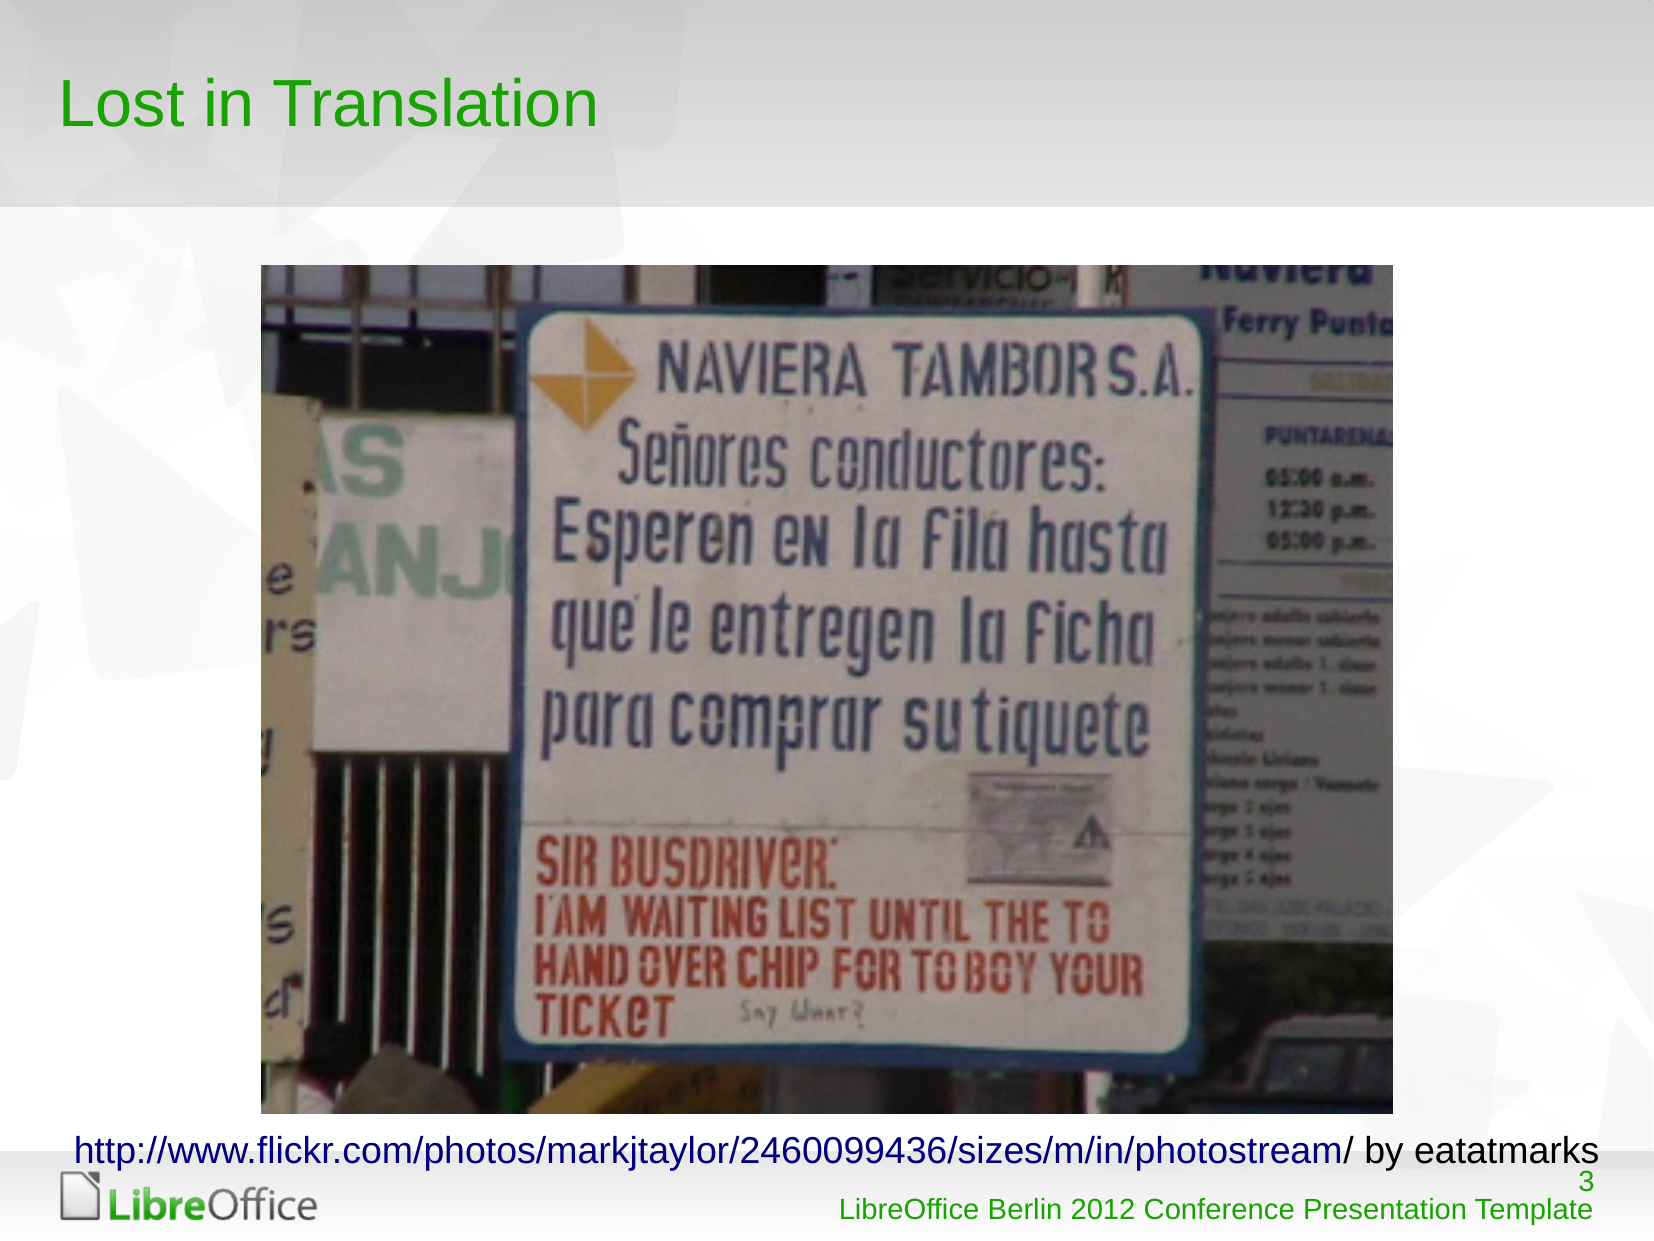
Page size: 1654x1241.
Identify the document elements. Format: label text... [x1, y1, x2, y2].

text_box http://www.flickr.com/photos/markjtaylor/2460099436/sizes/m/in/photostream/ by eatatmarks [59, 1122, 1654, 1179]
picture [41, 1152, 337, 1240]
picture [0, 0, 1654, 1122]
title Lost in Translation [59, 29, 1595, 178]
